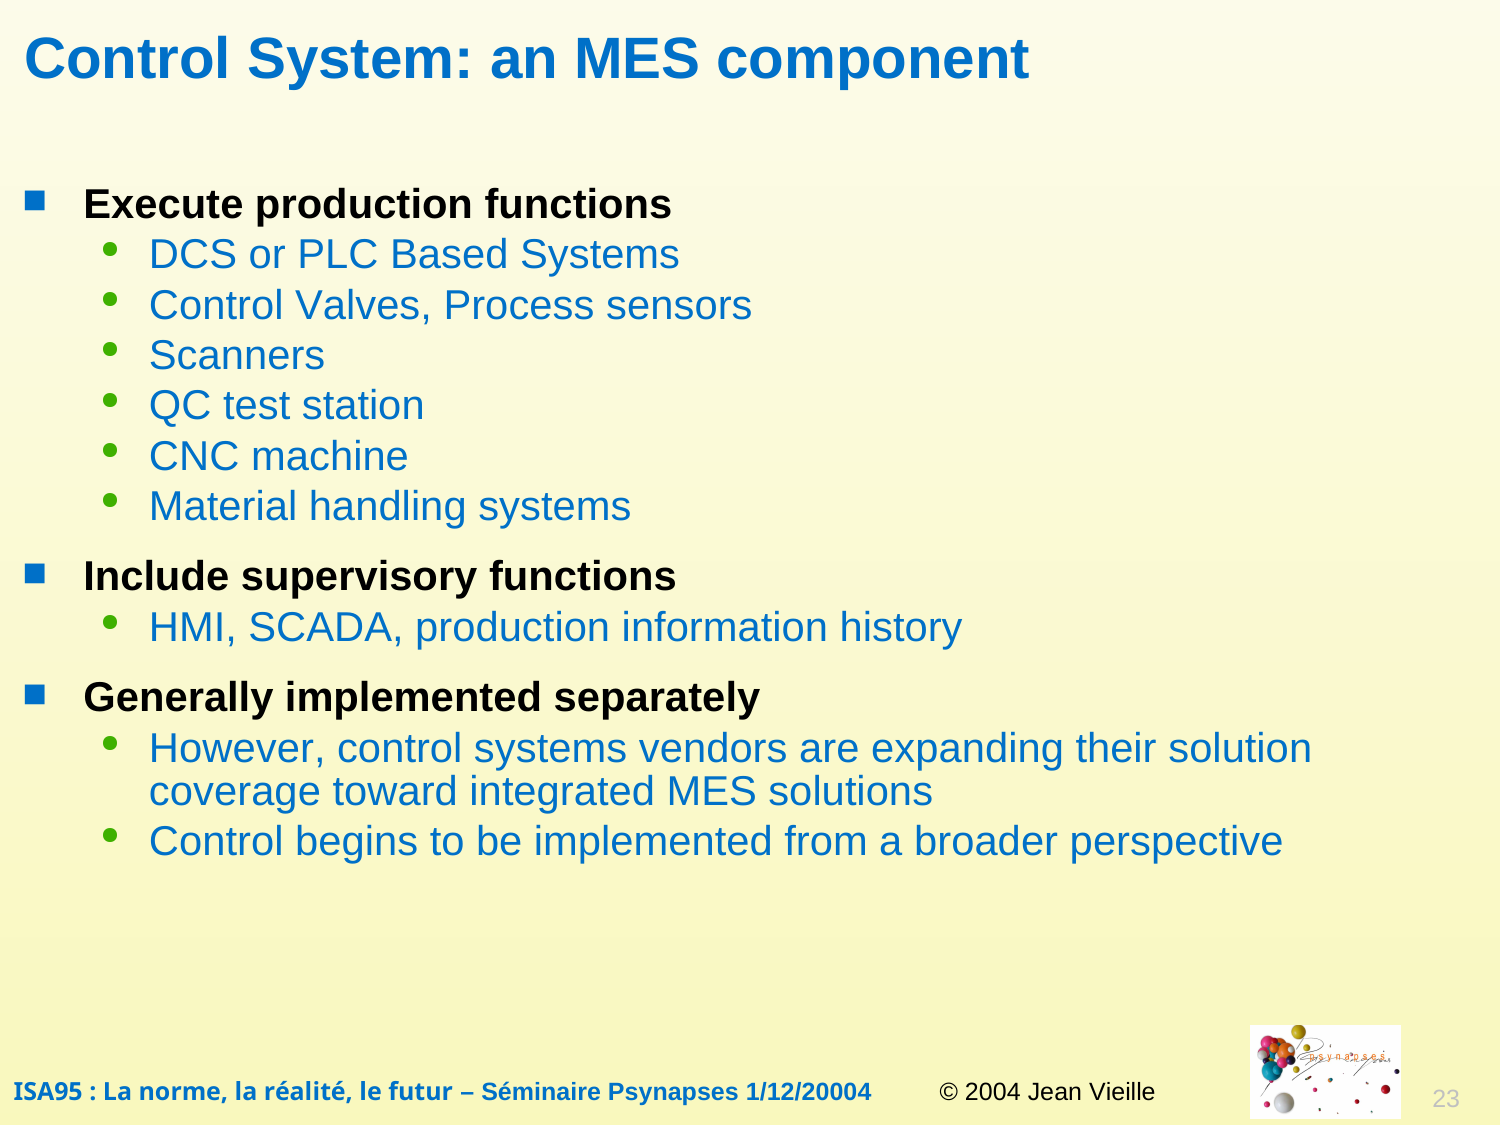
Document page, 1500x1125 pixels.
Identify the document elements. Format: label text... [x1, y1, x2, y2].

title Control System: an MES component [9, 12, 1476, 151]
picture [1250, 1026, 1401, 1119]
list Execute production functions DCS or PLC Based Systems Control Valves, Process sensors Scanners QC test station CNC machine Material handling systems Include supervisory functions HMI, SCADA, production information history Generally implemented separately However, control systems vendors are expanding their solution coverage toward integrated MES solutions Control begins to be implemented from a broader perspective [12, 174, 1476, 1026]
